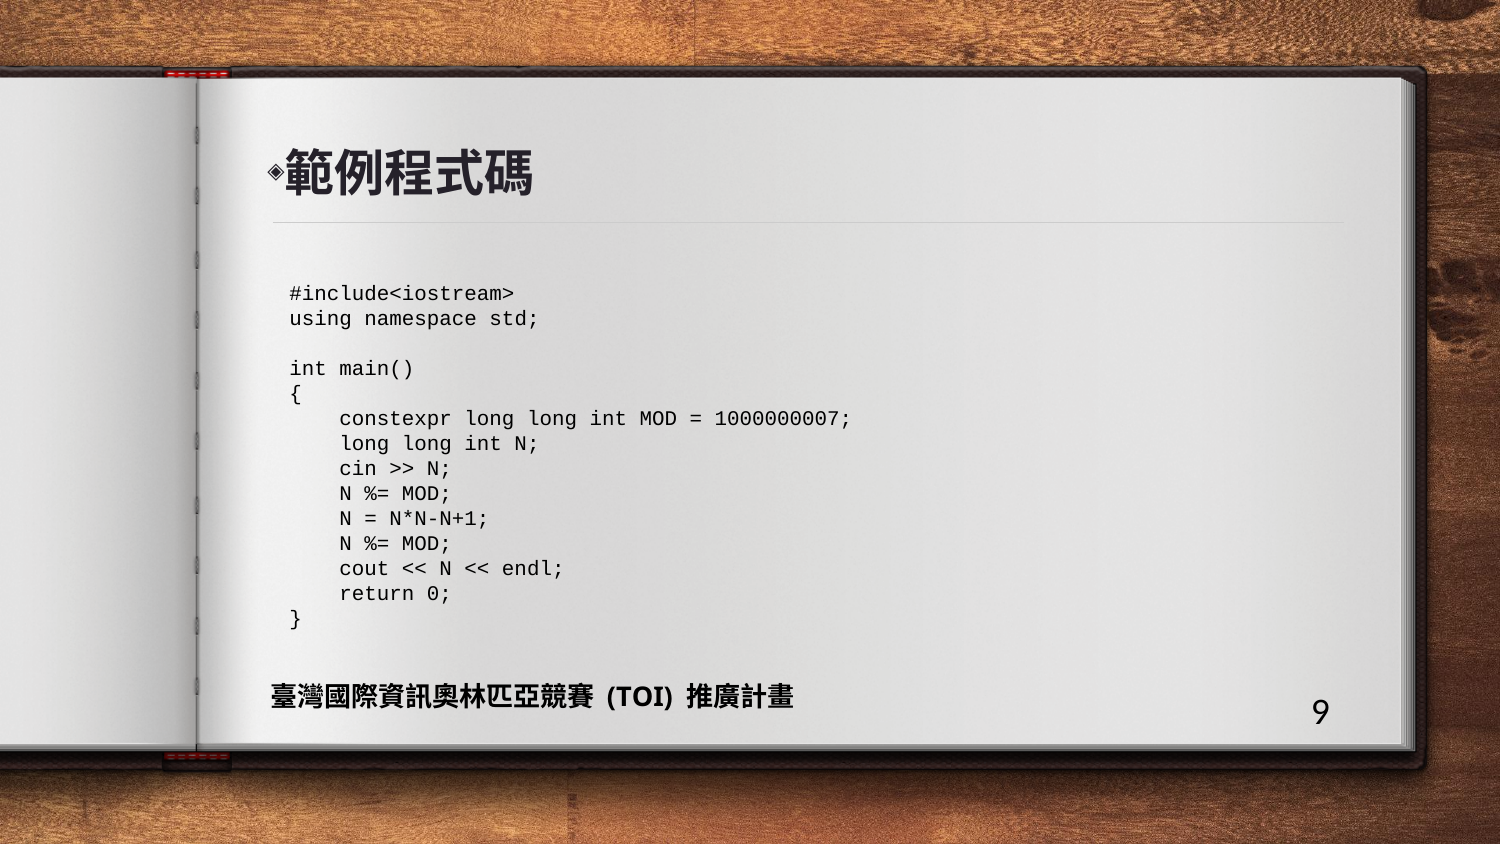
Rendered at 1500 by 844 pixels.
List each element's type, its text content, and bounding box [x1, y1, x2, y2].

list 範例程式碼 [252, 126, 1194, 226]
text_box [1295, 672, 1386, 737]
text_box #include<iostream> using namespace std; int main() { constexpr long long int MOD = 1000000007; long long int N; cin >> N; N %= MOD; N = N*N-N+1; N %= MOD; cout << N << endl; return 0; } [274, 272, 1372, 641]
